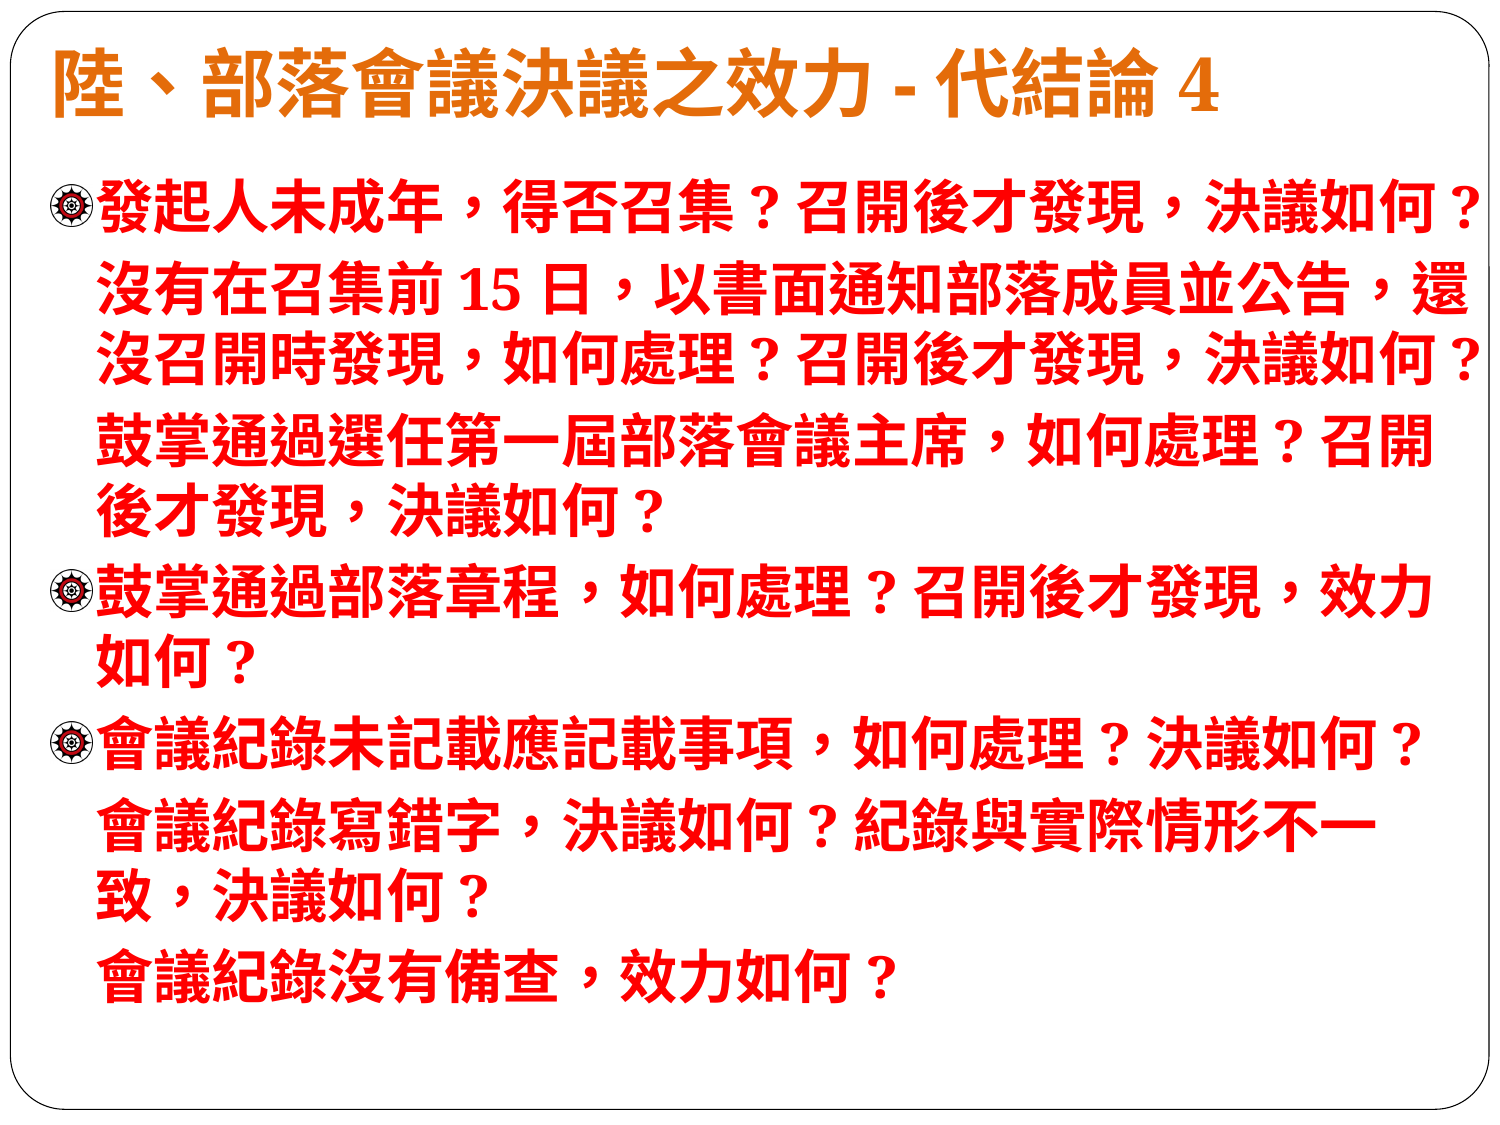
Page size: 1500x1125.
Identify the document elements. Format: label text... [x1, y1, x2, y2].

picture [50, 184, 93, 227]
picture [50, 569, 93, 612]
picture [50, 721, 93, 764]
text_box 陸、部落會議決議之效力-代結論4 [42, 0, 1471, 141]
text_box 發起人未成年，得否召集?召開後才發現，決議如何? 沒有在召集前15日，以書面通知部落成員並公告，還沒召開時發現，如何處理?召開後才發現，決議如何? 鼓掌通過選任第一屆部落會議主席，如何處理?召開後才發現，決議如何? 鼓掌通過部落章程，如何處理?召開後才發現，效力如何? 會議紀錄未記載應記載事項，如何處理?決議如何? 會議紀錄寫錯字，決議如何?紀錄與實際情形不一致，決議如何? 會議紀錄沒有備查，效力如何? [42, 141, 1500, 1040]
